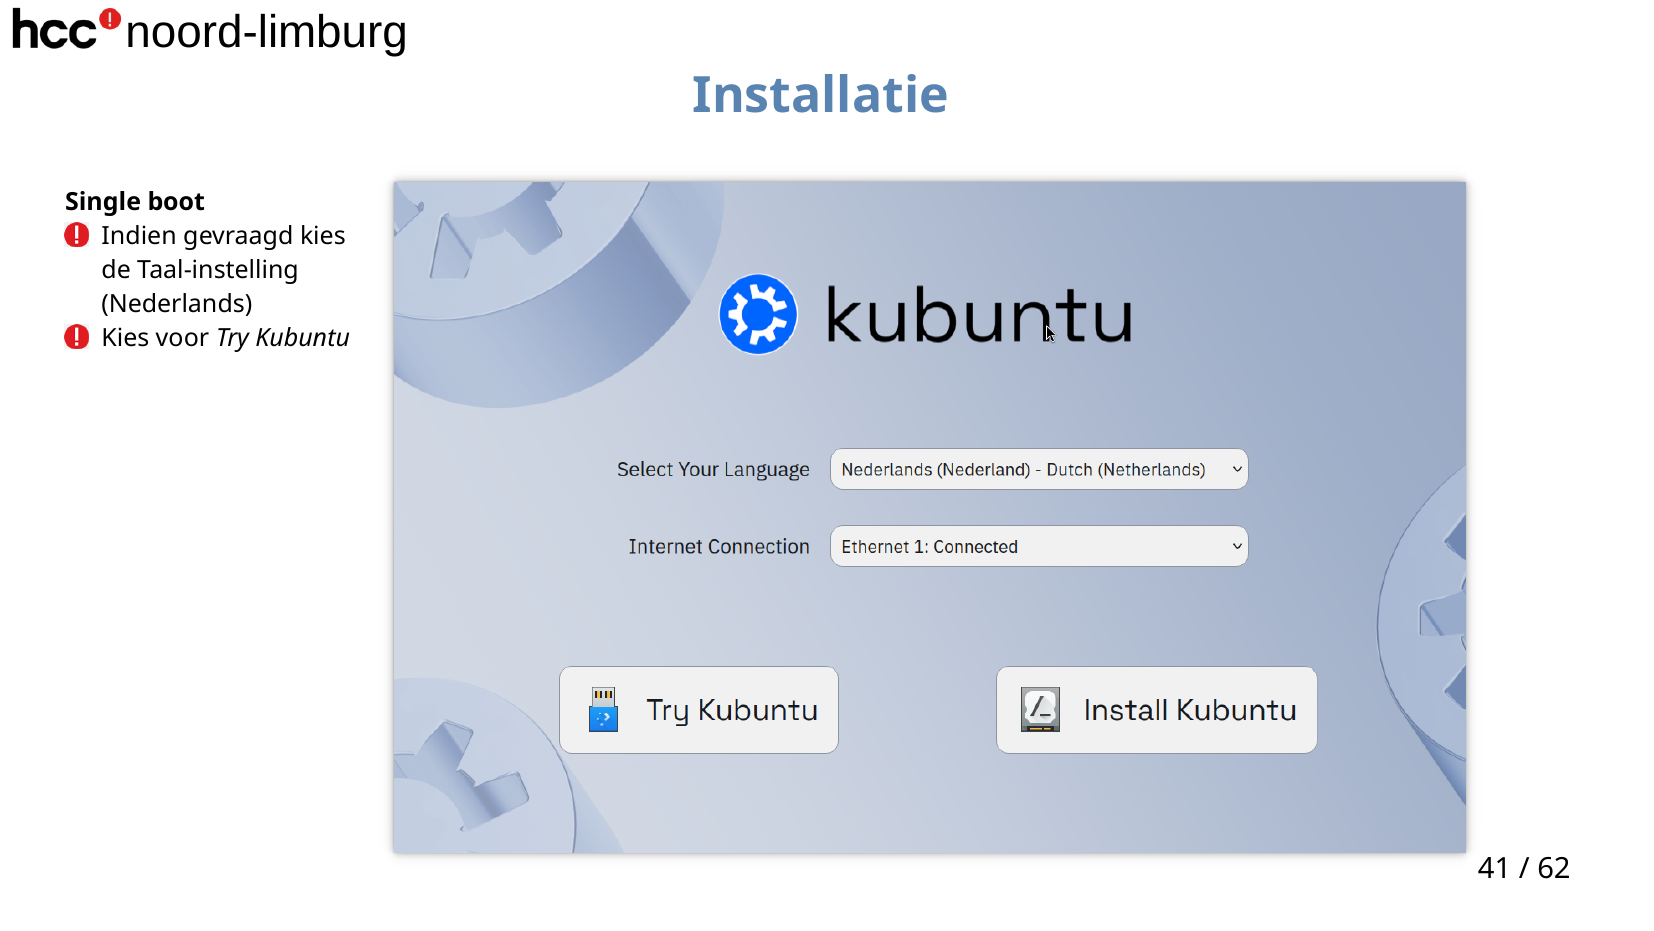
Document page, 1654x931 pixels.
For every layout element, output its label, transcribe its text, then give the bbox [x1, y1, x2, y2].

title Installatie [118, 59, 1524, 128]
picture [11, 6, 122, 50]
subtitle Single boot Indien gevraagd kies de Taal-instelling (Nederlands) Kies voor Try Kubuntu [64, 183, 377, 354]
picture [377, 165, 1482, 869]
